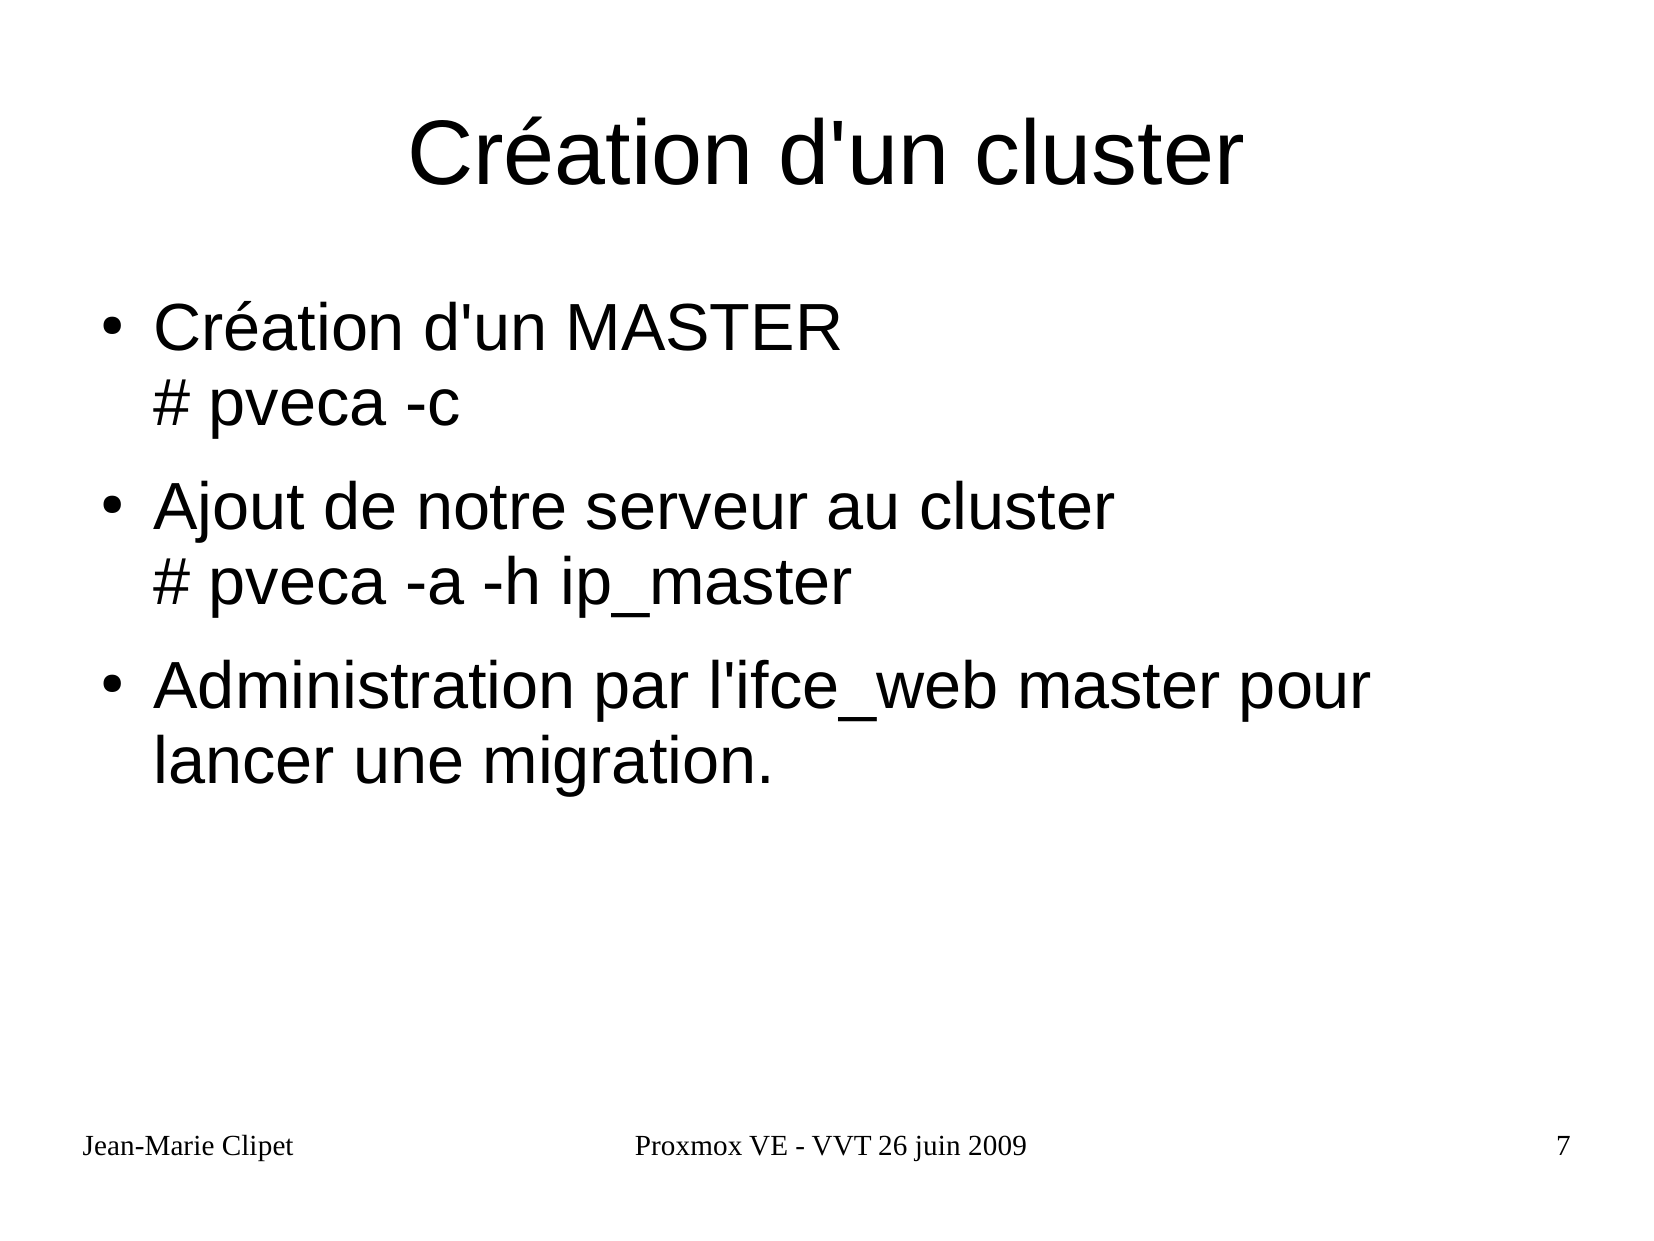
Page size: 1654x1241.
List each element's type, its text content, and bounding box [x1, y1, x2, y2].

list Création d'un MASTER # pveca -c Ajout de notre serveur au cluster # pveca -a -h ip_master Administration par l'ifce_web master pour lancer une migration. [82, 290, 1571, 1094]
title Création d'un cluster [82, 56, 1571, 250]
